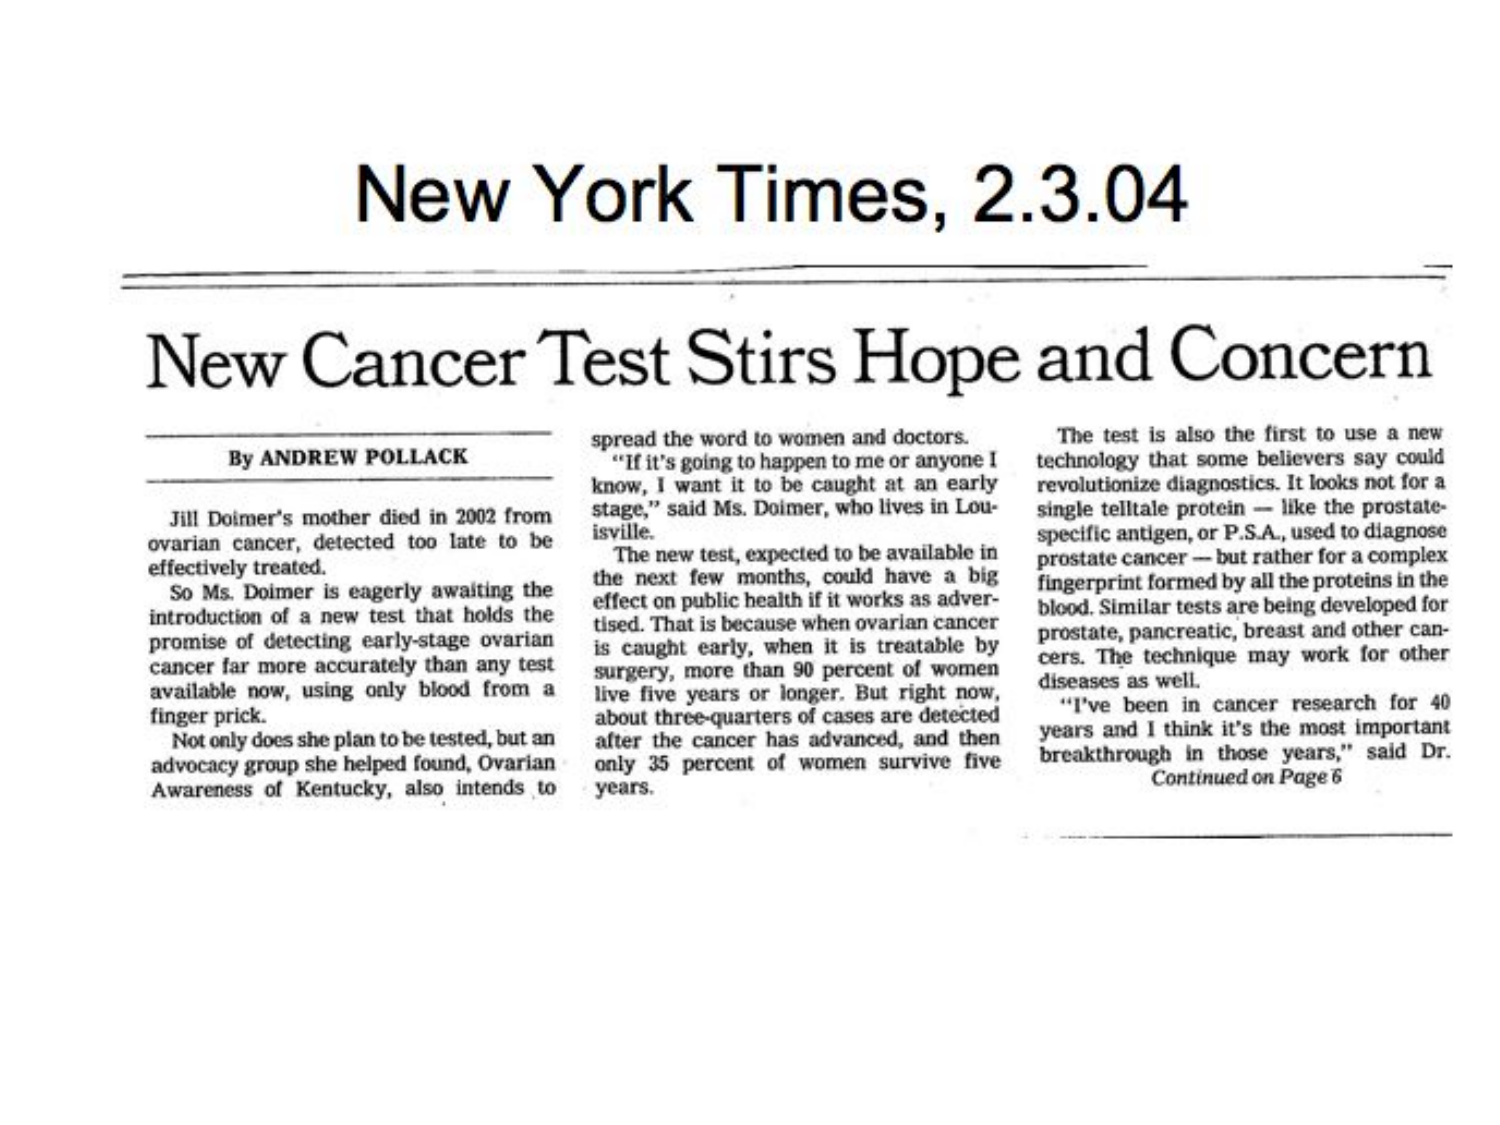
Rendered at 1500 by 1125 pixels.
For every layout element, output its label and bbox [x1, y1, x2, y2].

text_box [75, 87, 1500, 901]
